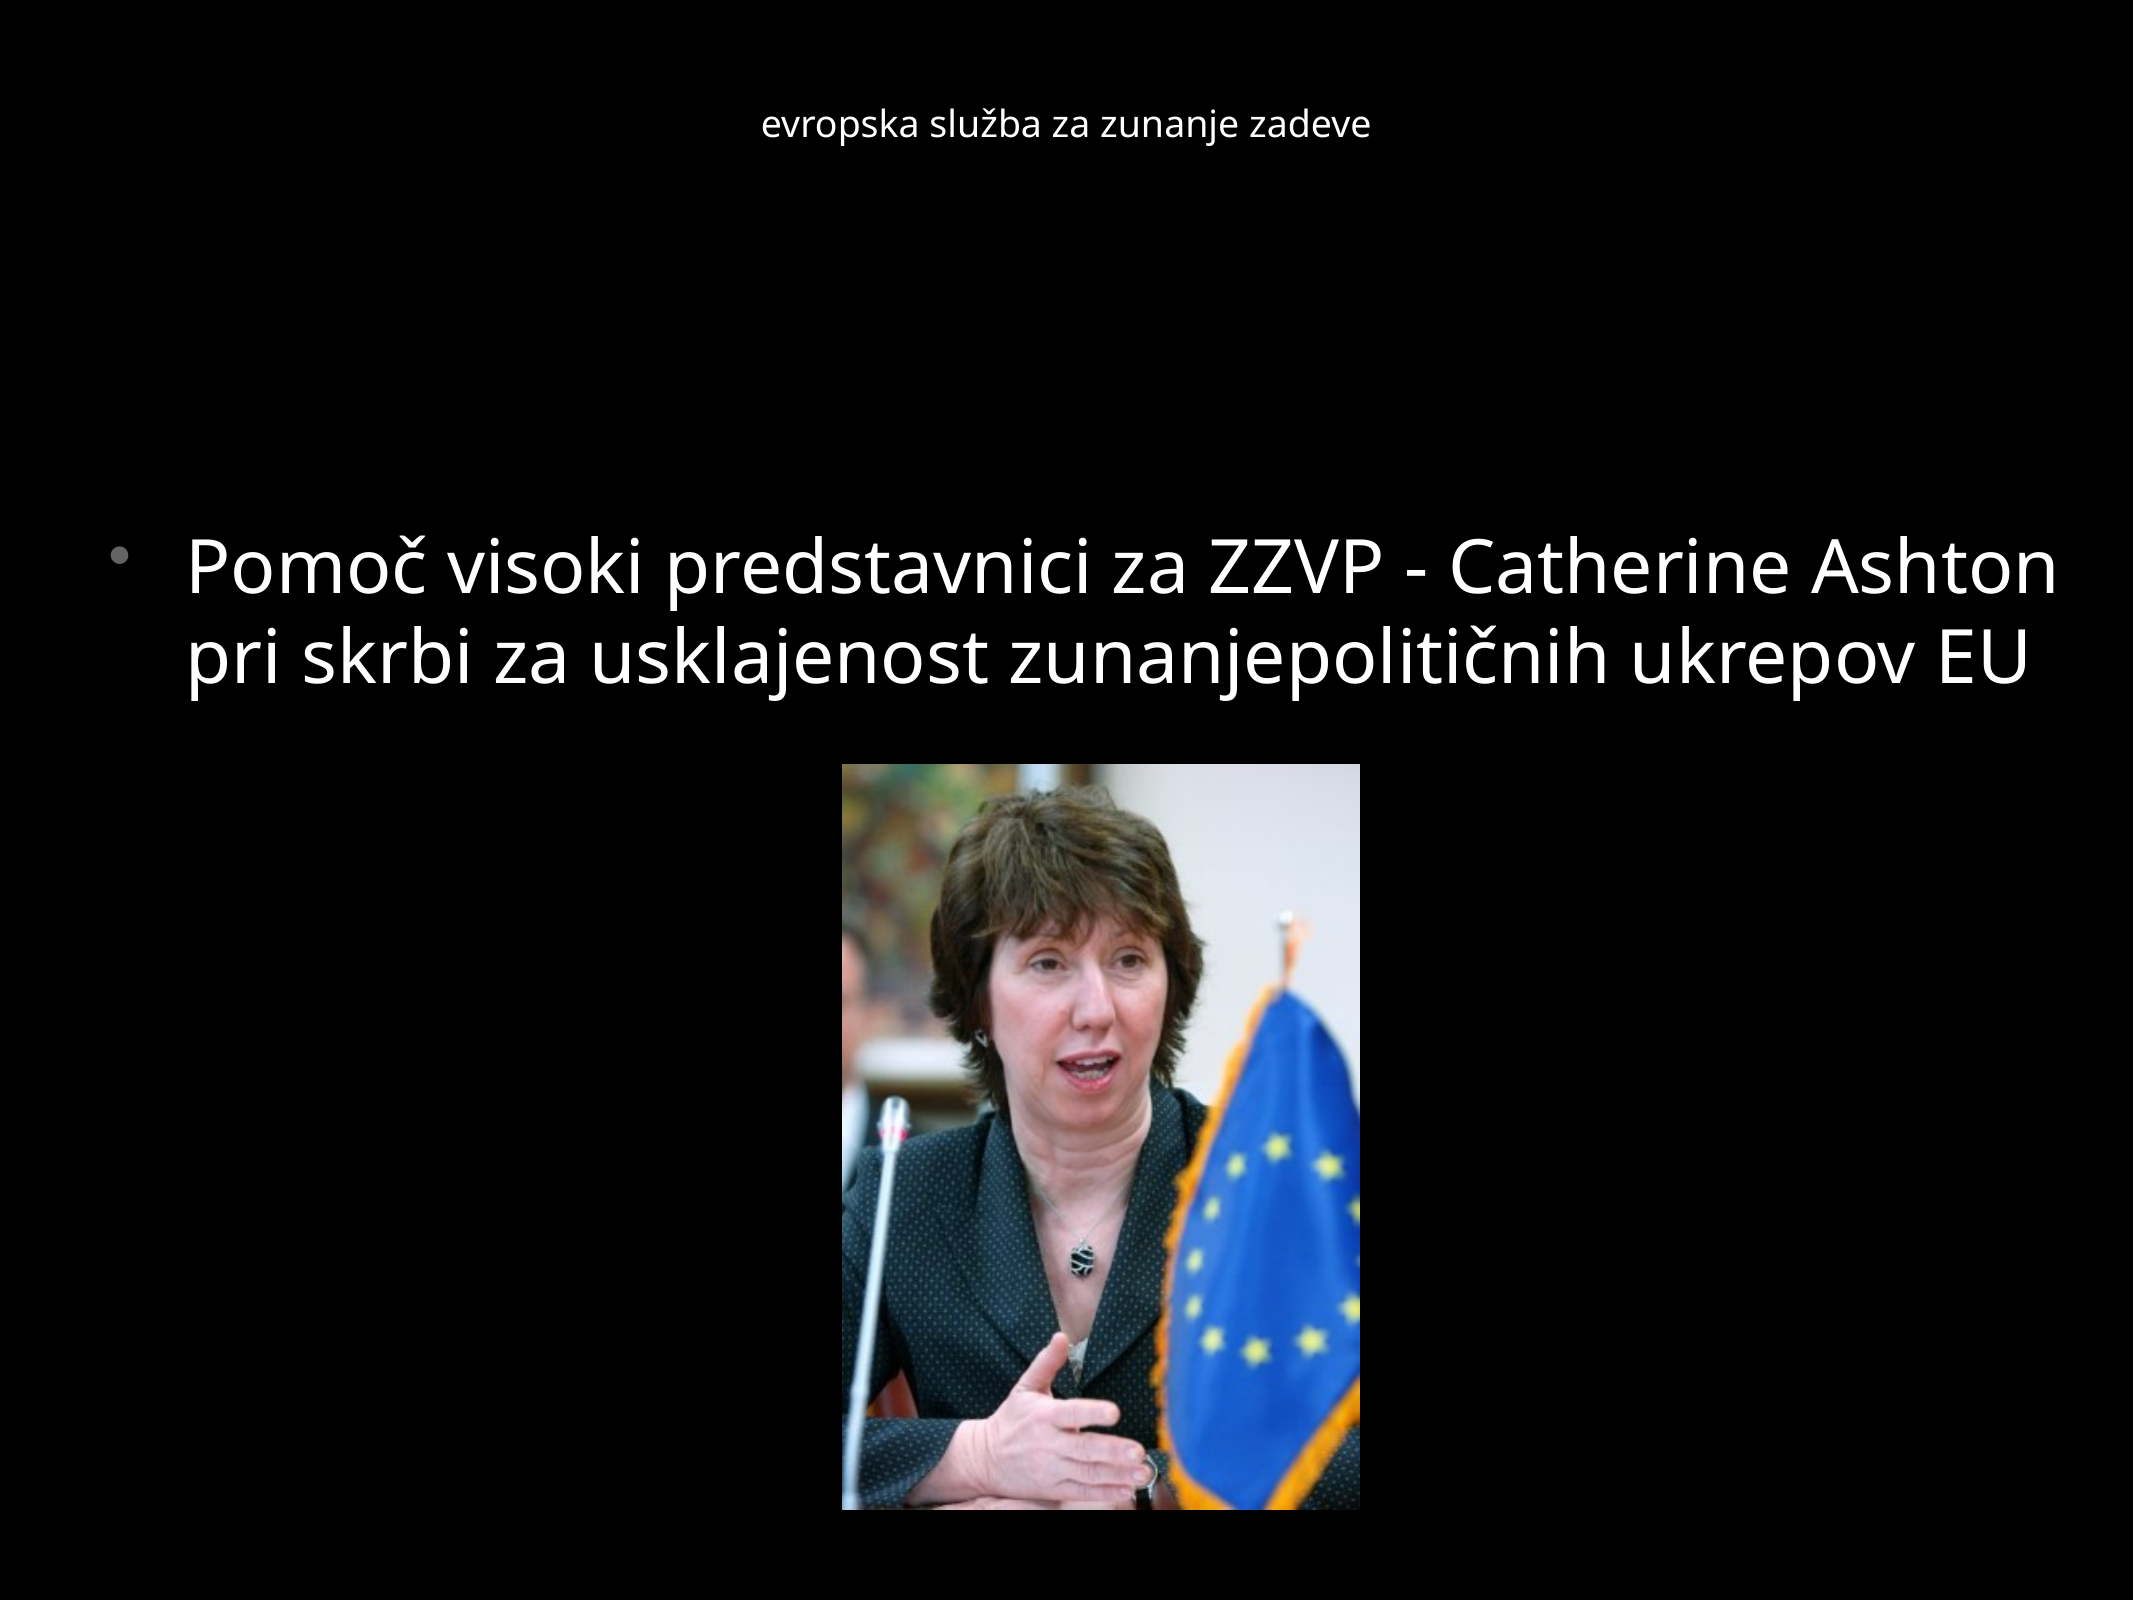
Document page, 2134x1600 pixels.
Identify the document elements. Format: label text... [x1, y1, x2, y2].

picture [842, 764, 1360, 1510]
list Pomoč visoki predstavnici za ZZVP - Catherine Ashton pri skrbi za usklajenost zunanjepolitičnih ukrepov EU [108, 331, 2094, 886]
title evropska služba za zunanje zadeve [108, 99, 2025, 331]
